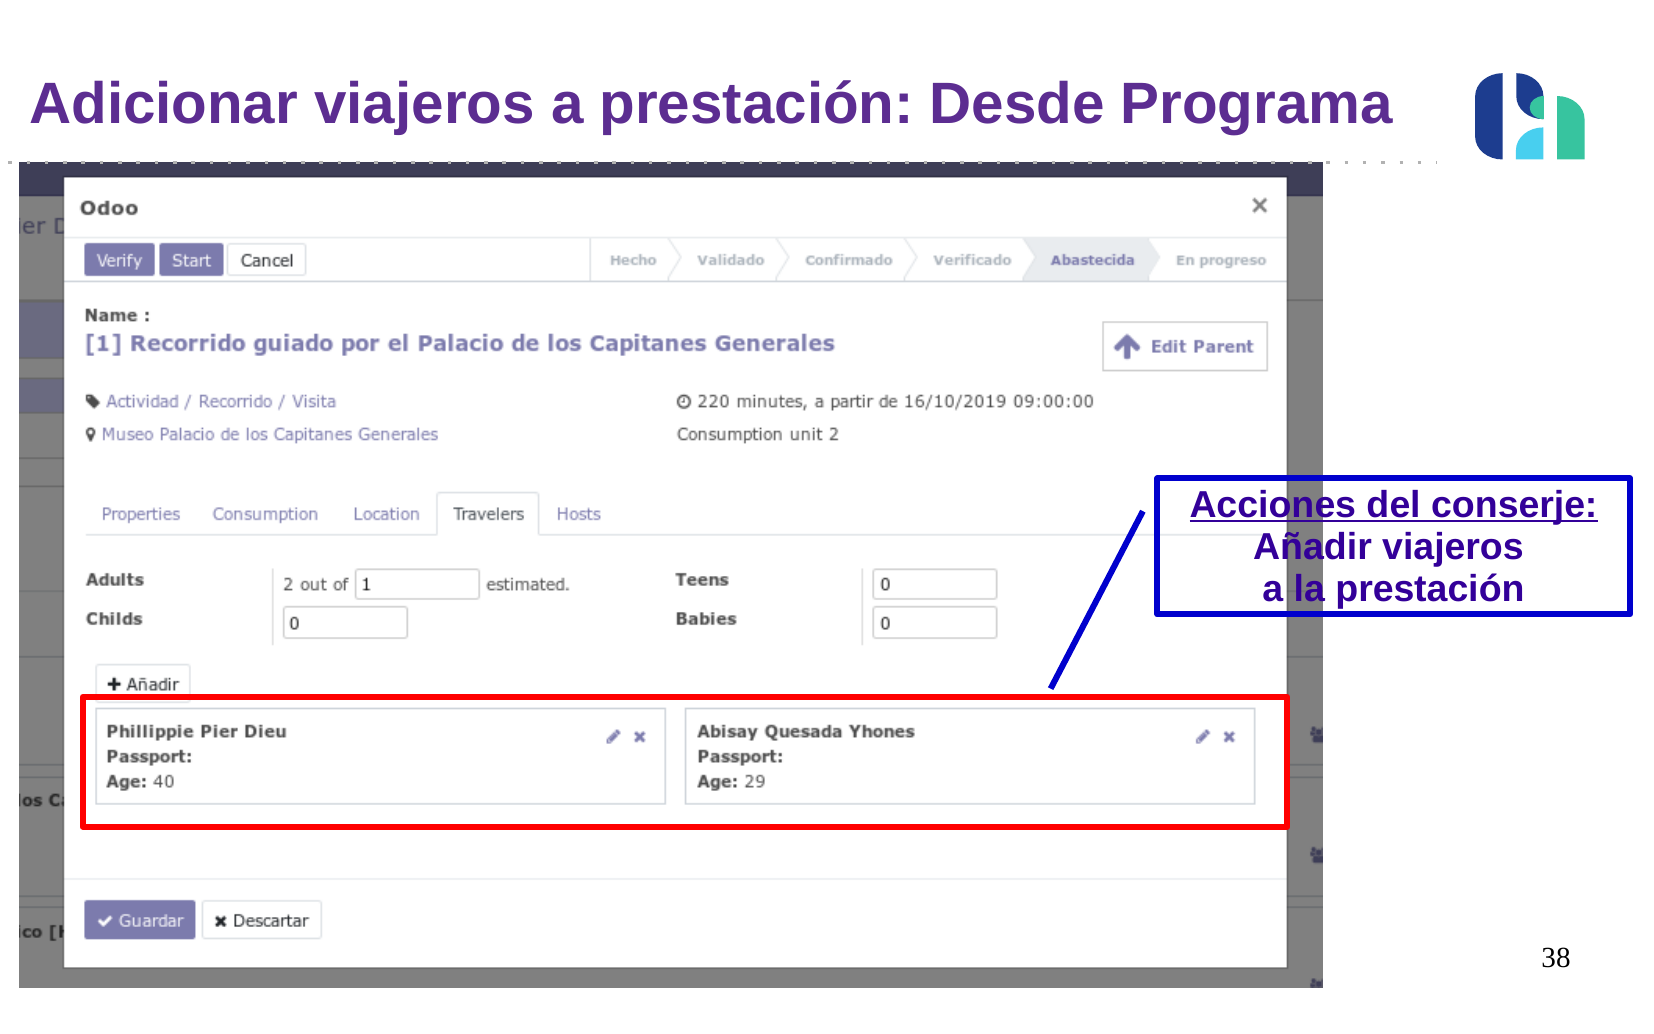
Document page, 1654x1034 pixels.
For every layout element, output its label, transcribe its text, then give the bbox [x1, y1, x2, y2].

picture [1524, 73, 1585, 160]
text_box Adicionar viajeros a prestación: Desde Programa [29, 70, 1524, 192]
text_box Acciones del conserje: Añadir viajeros a la prestación [1157, 478, 1630, 614]
picture [19, 162, 1323, 988]
